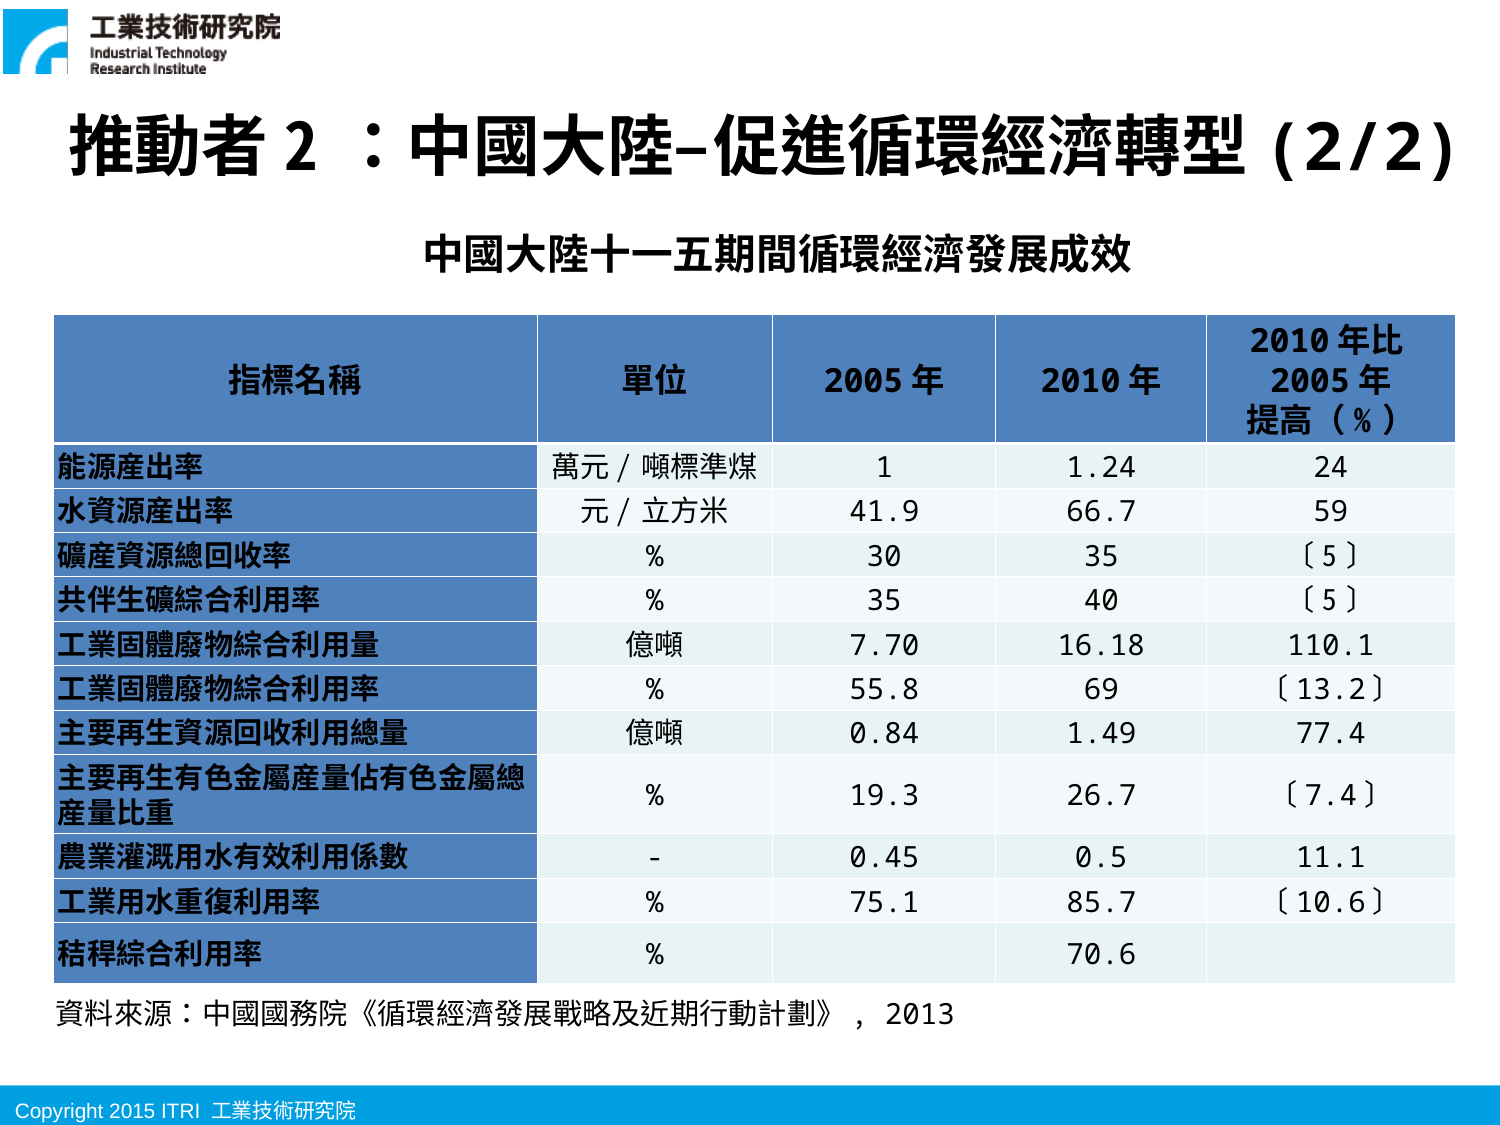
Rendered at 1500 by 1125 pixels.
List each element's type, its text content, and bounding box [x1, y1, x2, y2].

table_cell 主要再生有色金屬産量佔有色金屬總産量比重 [54, 755, 537, 833]
table_header 2010年 [996, 315, 1206, 442]
table_cell % [538, 879, 772, 922]
table_cell 77.4 [1207, 711, 1455, 754]
table_cell 〔10.6〕 [1207, 879, 1455, 922]
table_cell 農業灌溉用水有效利用係數 [54, 834, 537, 878]
table_cell 礦産資源總回收率 [54, 533, 537, 576]
table_cell 〔5〕 [1207, 533, 1455, 576]
table_cell 水資源産出率 [54, 489, 537, 532]
table_cell 16.18 [996, 622, 1206, 665]
table_cell % [538, 923, 772, 983]
table_cell 0.5 [996, 834, 1206, 878]
table_cell 工業固體廢物綜合利用量 [54, 622, 537, 665]
table_cell 1.49 [996, 711, 1206, 754]
table_cell 萬元/噸標準煤 [538, 445, 772, 488]
table_header 指標名稱 [54, 315, 537, 442]
table_cell 〔5〕 [1207, 577, 1455, 621]
table_header 單位 [538, 315, 772, 442]
table_cell [773, 923, 995, 983]
table_cell 1 [773, 445, 995, 488]
table_cell 1.24 [996, 445, 1206, 488]
table_cell 0.84 [773, 711, 995, 754]
text_box 中國大陸十一五期間循環經濟發展成效 [407, 220, 1147, 286]
table_cell 〔13.2〕 [1207, 666, 1455, 710]
table_cell 35 [773, 577, 995, 621]
table_cell 69 [996, 666, 1206, 710]
table_cell 75.1 [773, 879, 995, 922]
table_cell 工業固體廢物綜合利用率 [54, 666, 537, 710]
table_cell 11.1 [1207, 834, 1455, 878]
table_cell 59 [1207, 489, 1455, 532]
table_cell [1207, 923, 1455, 983]
table_cell % [538, 755, 772, 833]
table_cell % [538, 533, 772, 576]
table_cell 億噸 [538, 622, 772, 665]
table_cell 40 [996, 577, 1206, 621]
table_cell 70.6 [996, 923, 1206, 983]
table_cell 〔7.4〕 [1207, 755, 1455, 833]
table_cell 19.3 [773, 755, 995, 833]
table_cell 30 [773, 533, 995, 576]
table_cell 元/立方米 [538, 489, 772, 532]
table_cell 主要再生資源回收利用總量 [54, 711, 537, 754]
table_cell 66.7 [996, 489, 1206, 532]
table_cell 24 [1207, 445, 1455, 488]
table_cell 85.7 [996, 879, 1206, 922]
text_box 資料來源：中國國務院《循環經濟發展戰略及近期行動計劃》, 2013 [41, 987, 970, 1039]
table_cell 7.70 [773, 622, 995, 665]
table_cell 26.7 [996, 755, 1206, 833]
table_cell 能源産出率 [54, 445, 537, 488]
title 推動者2：中國大陸–促進循環經濟轉型(2/2) [29, 66, 1500, 221]
table_cell 共伴生礦綜合利用率 [54, 577, 537, 621]
table_cell 秸稈綜合利用率 [54, 923, 537, 983]
table_cell - [538, 834, 772, 878]
table_cell % [538, 577, 772, 621]
picture [19, 9, 280, 74]
table_cell 110.1 [1207, 622, 1455, 665]
table_cell 工業用水重復利用率 [54, 879, 537, 922]
table_cell 億噸 [538, 711, 772, 754]
table_header 2010年比2005年 提高（%） [1207, 315, 1455, 442]
table_cell 41.9 [773, 489, 995, 532]
table_cell 35 [996, 533, 1206, 576]
table_header 2005年 [773, 315, 995, 442]
table_cell 0.45 [773, 834, 995, 878]
table_cell 55.8 [773, 666, 995, 710]
table_cell % [538, 666, 772, 710]
